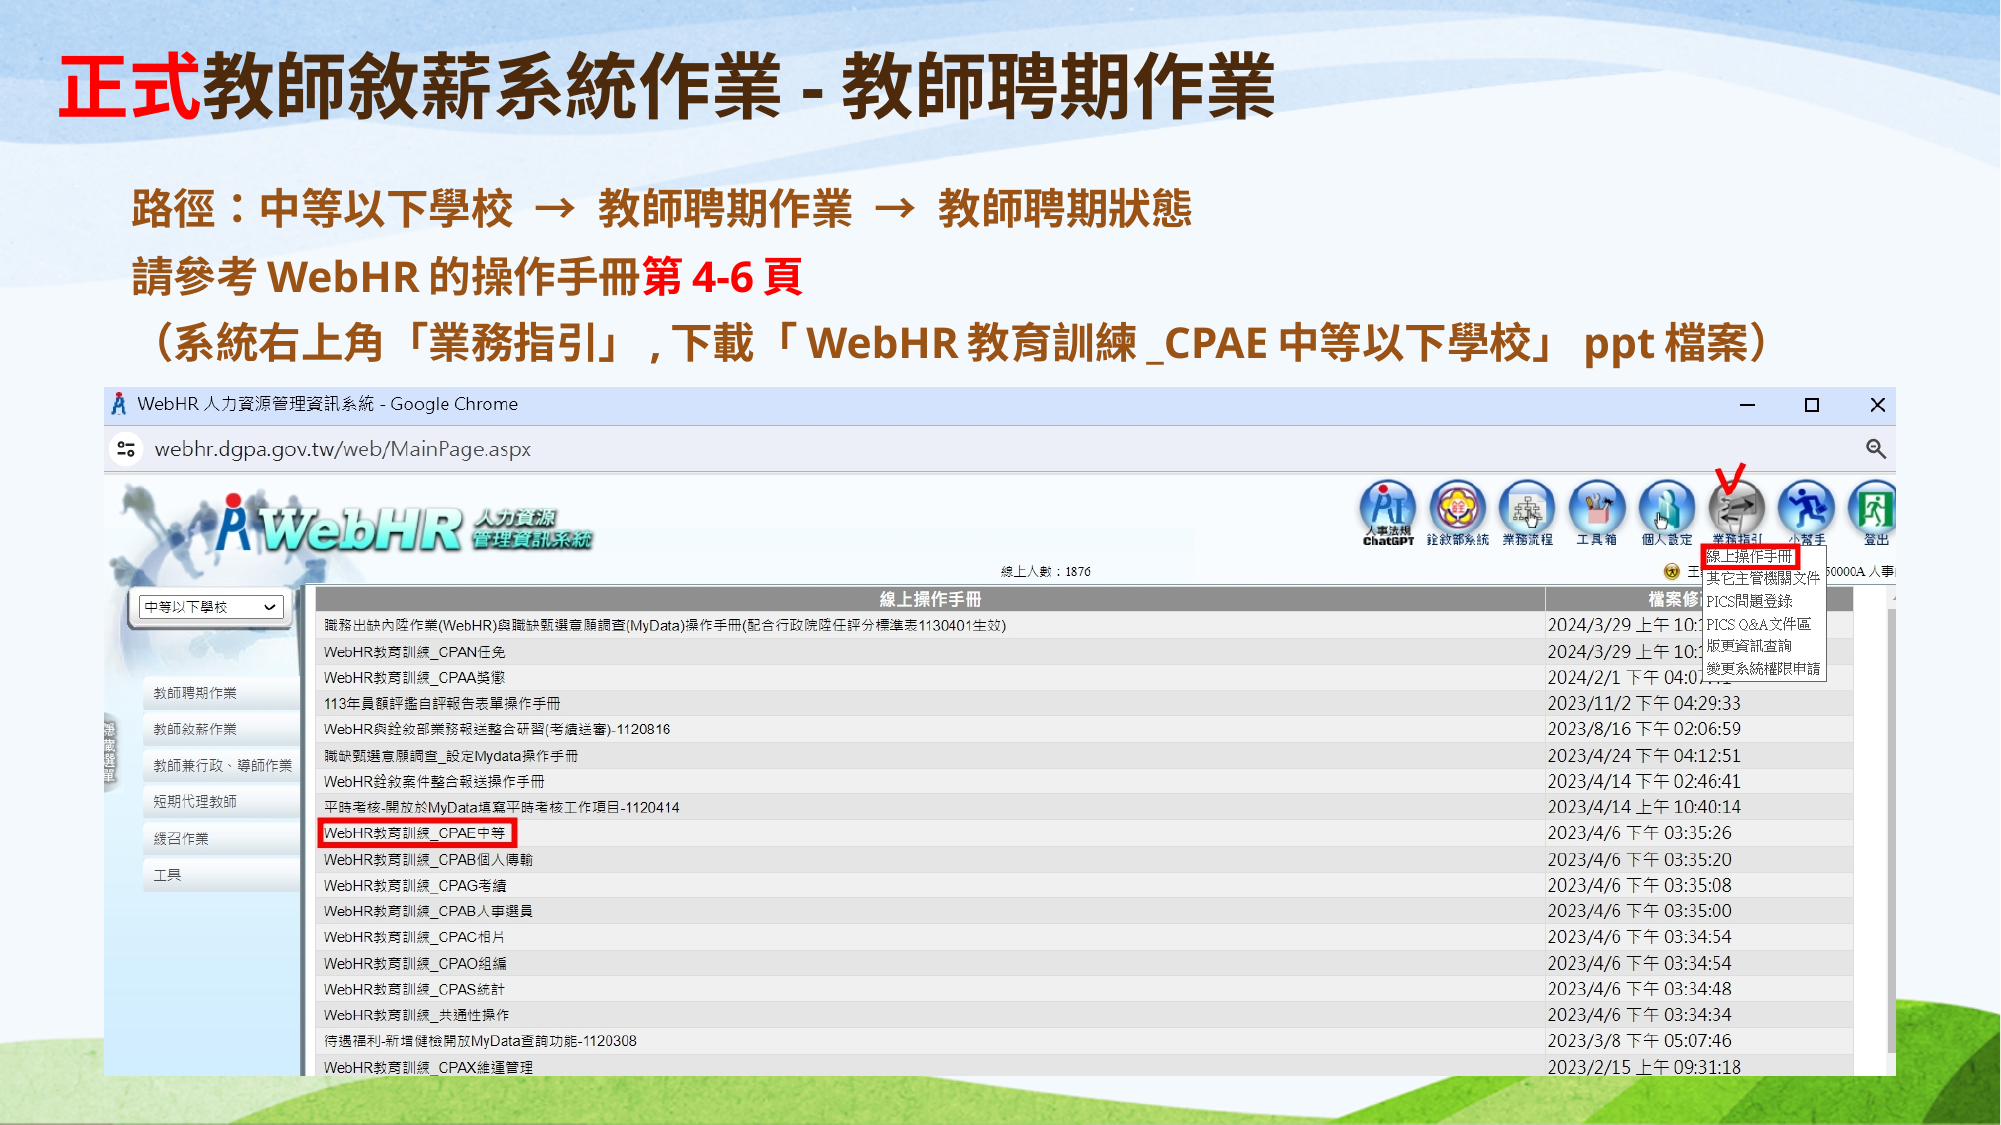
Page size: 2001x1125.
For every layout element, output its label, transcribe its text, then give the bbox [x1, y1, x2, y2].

picture [0, 0, 2001, 1125]
title 正式教師敘薪系統作業-教師聘期作業 [41, 43, 1508, 138]
text_box 路徑：中等以下學校 → 教師聘期作業 → 教師聘期狀態 請參考WebHR的操作手冊第4-6頁 （系統右上角「業務指引」,下載「WebHR教育訓練_CPAE中等以下學校」ppt檔案） [115, 148, 1885, 376]
